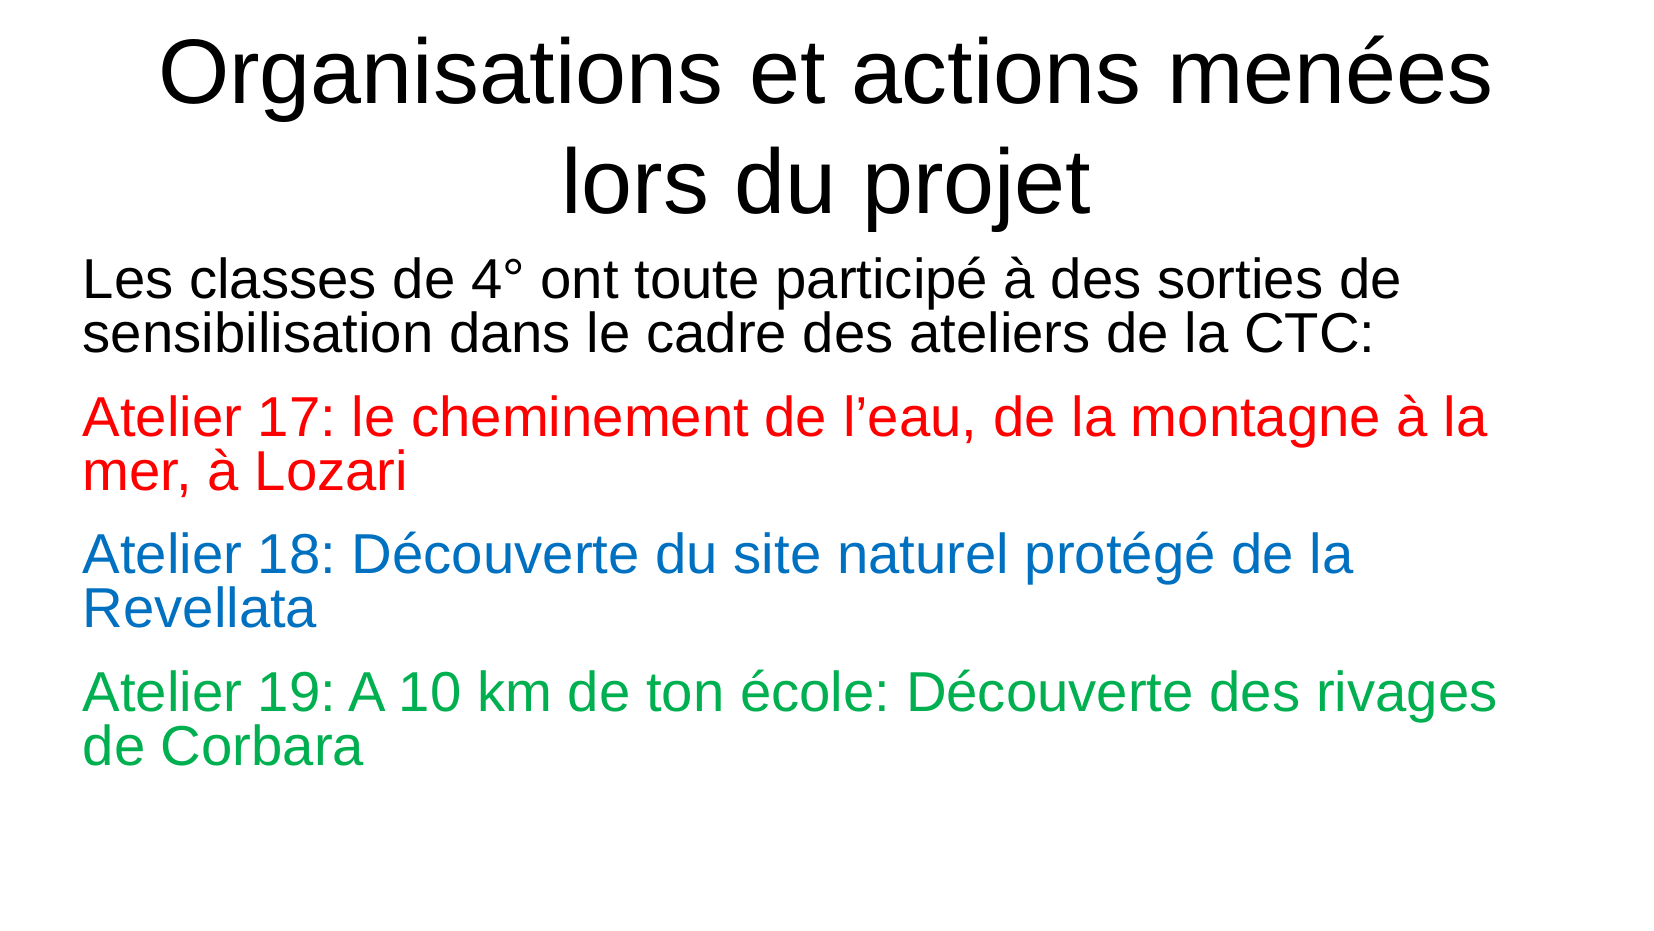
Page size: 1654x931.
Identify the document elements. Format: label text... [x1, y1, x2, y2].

title Organisations et actions menées lors du projet [82, 12, 1571, 218]
list Les classes de 4° ont toute participé à des sorties de sensibilisation dans le cadre des ateliers de la CTC: Atelier 17: le cheminement de l’eau, de la montagne à la mer, à Lozari Atelier 18: Découverte du site naturel protégé de la Revellata Atelier 19: A 10 km de ton école: Découverte des rivages de Corbara [82, 255, 1571, 796]
